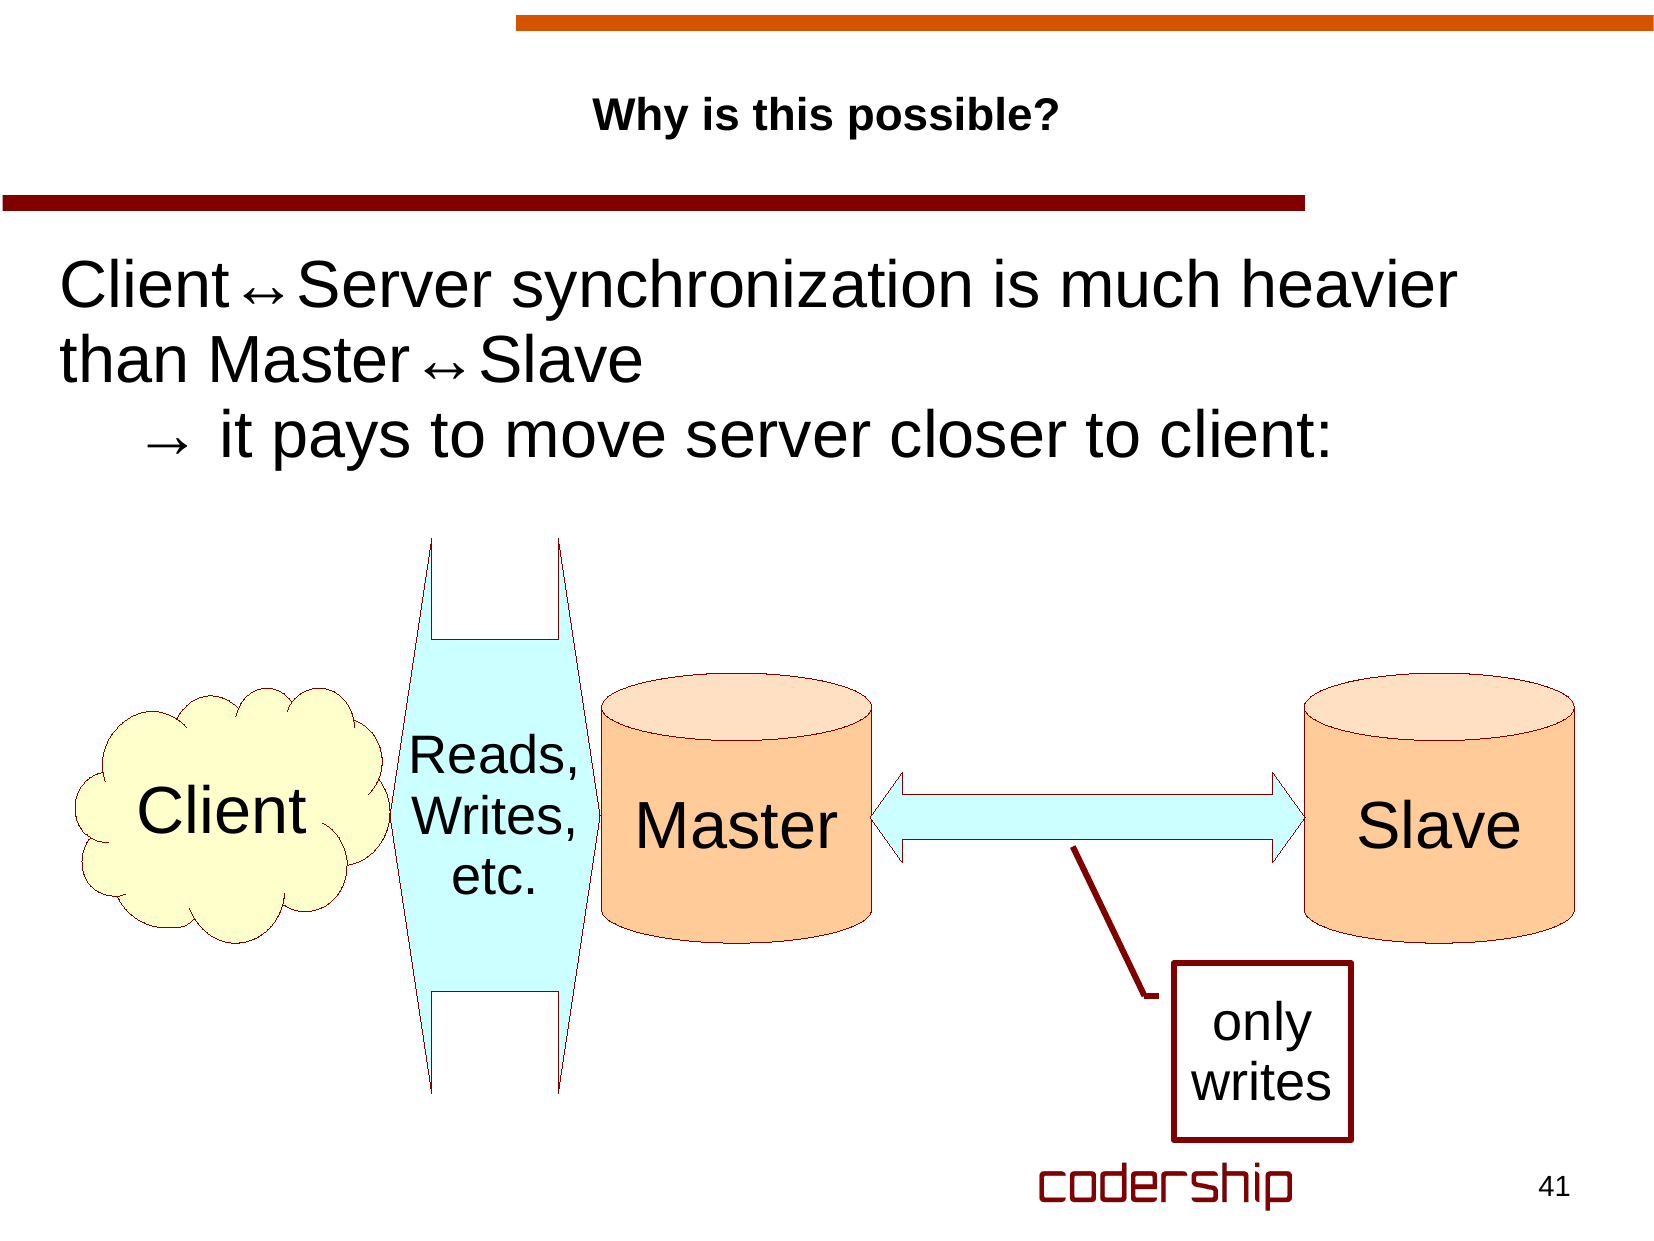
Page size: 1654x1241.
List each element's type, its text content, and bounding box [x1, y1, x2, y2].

picture [2, 195, 1305, 211]
text_box Reads, Writes, etc. [390, 538, 601, 1094]
title Why is this possible? [82, 49, 1571, 181]
text_box only writes [1174, 963, 1351, 1140]
text_box Master [601, 710, 872, 944]
text_box Client [75, 688, 390, 944]
picture [516, 15, 1654, 31]
picture [1035, 1158, 1296, 1215]
text_box Slave [1304, 709, 1575, 944]
text_box [870, 772, 1306, 863]
text_box Client↔Server synchronization is much heavier than Master↔Slave → it pays to move server closer to client: [45, 240, 1606, 480]
